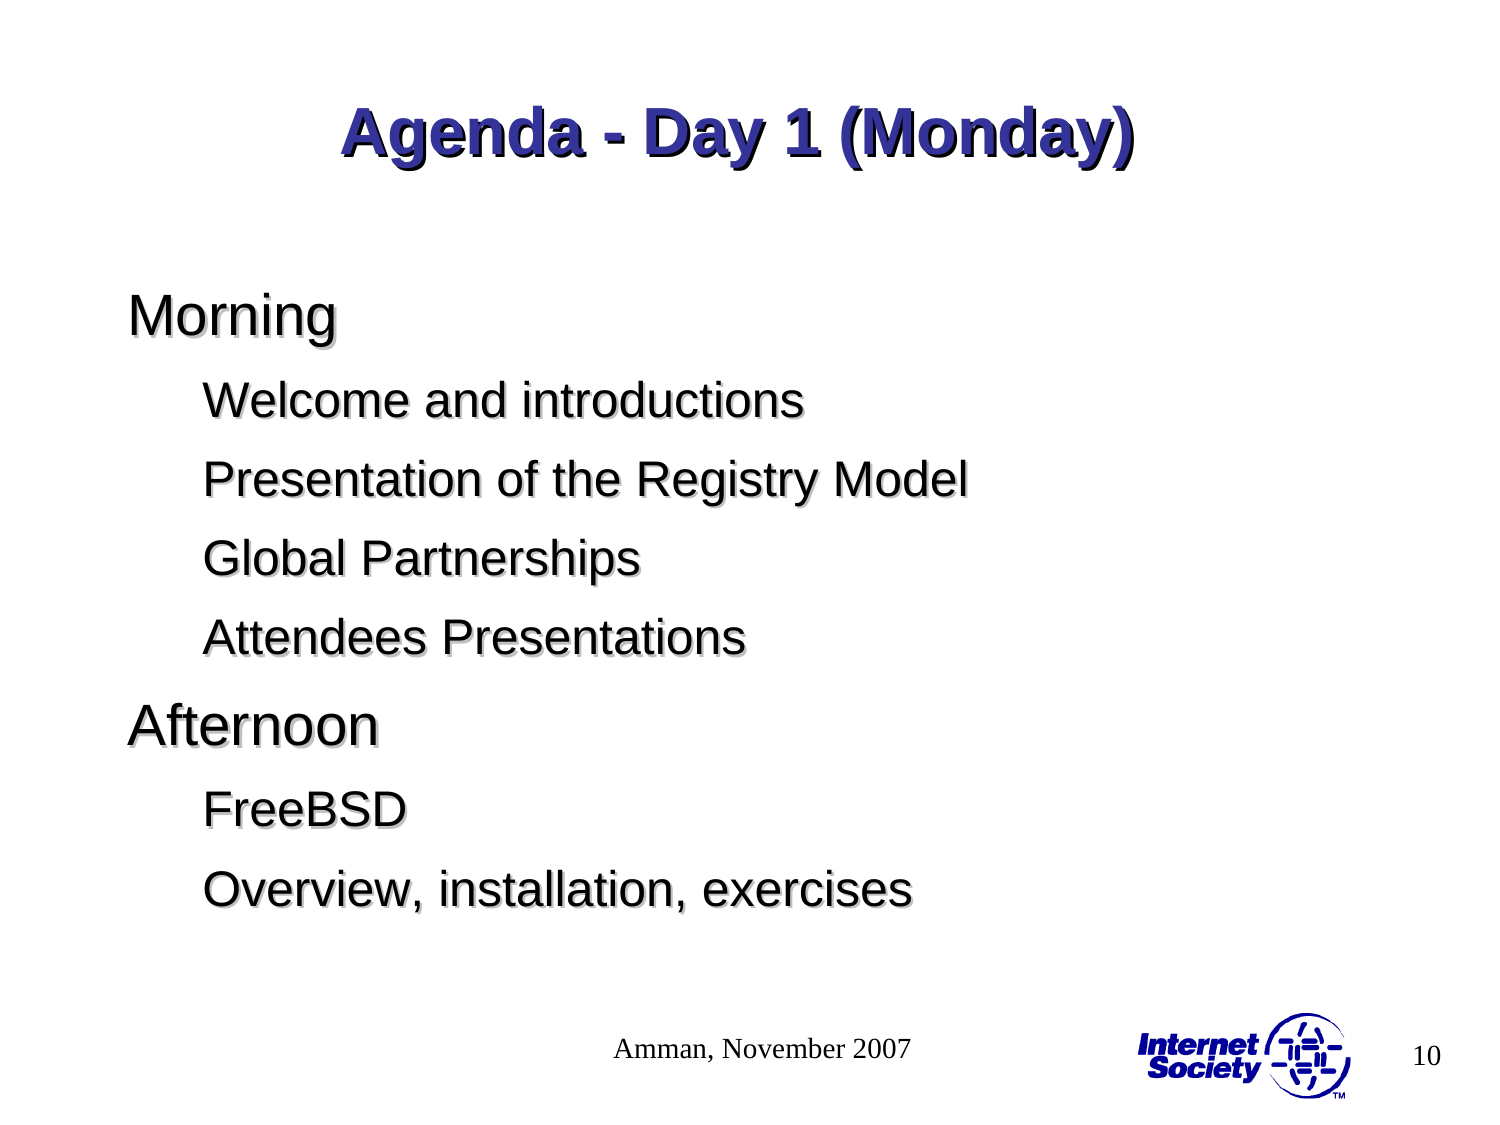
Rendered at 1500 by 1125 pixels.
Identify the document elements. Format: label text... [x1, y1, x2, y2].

list Morning Welcome and introductions Presentation of the Registry Model Global Partnerships Attendees Presentations Afternoon FreeBSD Overview, installation, exercises [112, 262, 1388, 1001]
picture [1137, 1012, 1351, 1099]
title Agenda - Day 1 (Monday) [99, 37, 1375, 225]
